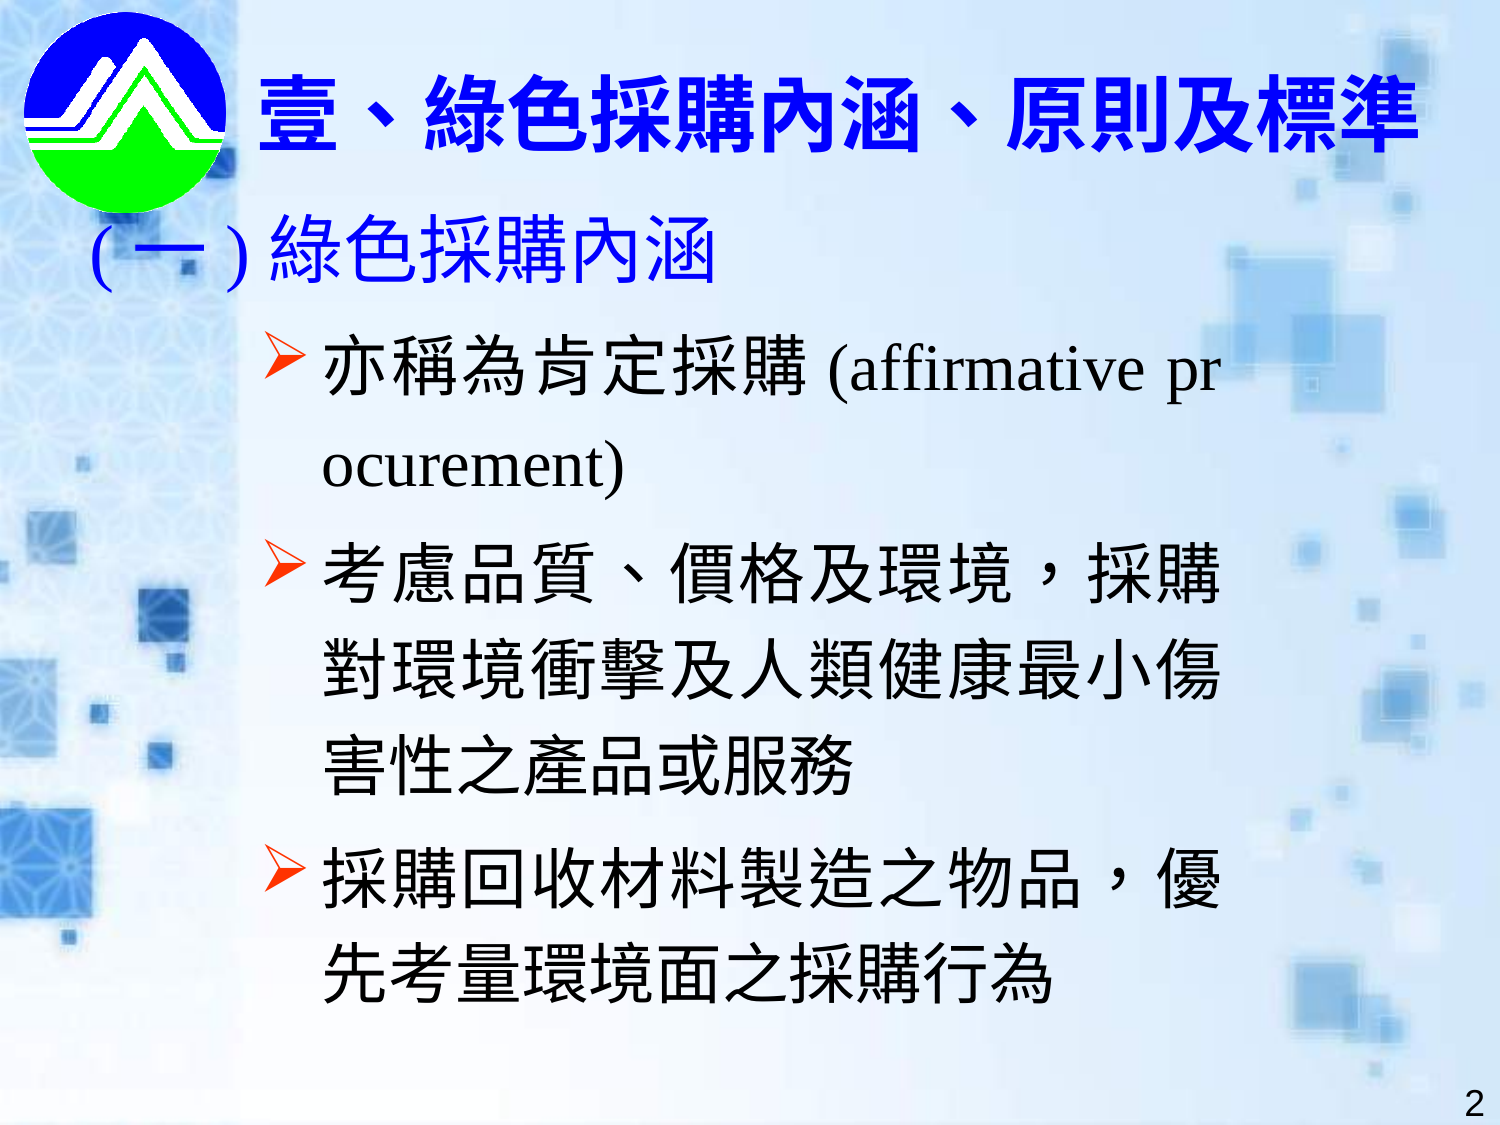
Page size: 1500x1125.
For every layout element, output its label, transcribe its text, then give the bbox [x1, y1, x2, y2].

picture [0, 0, 1500, 1125]
list 亦稱為肯定採購(affirmative procurement) 考慮品質、價格及環境，採購對環境衝擊及人類健康最小傷害性之產品或服務 採購回收材料製造之物品，優先考量環境面之採購行為 [212, 299, 1238, 1025]
title (一)綠色採購內涵 [75, 194, 913, 288]
text_box 壹、綠色採購內涵、原則及標準 [242, 54, 1443, 170]
